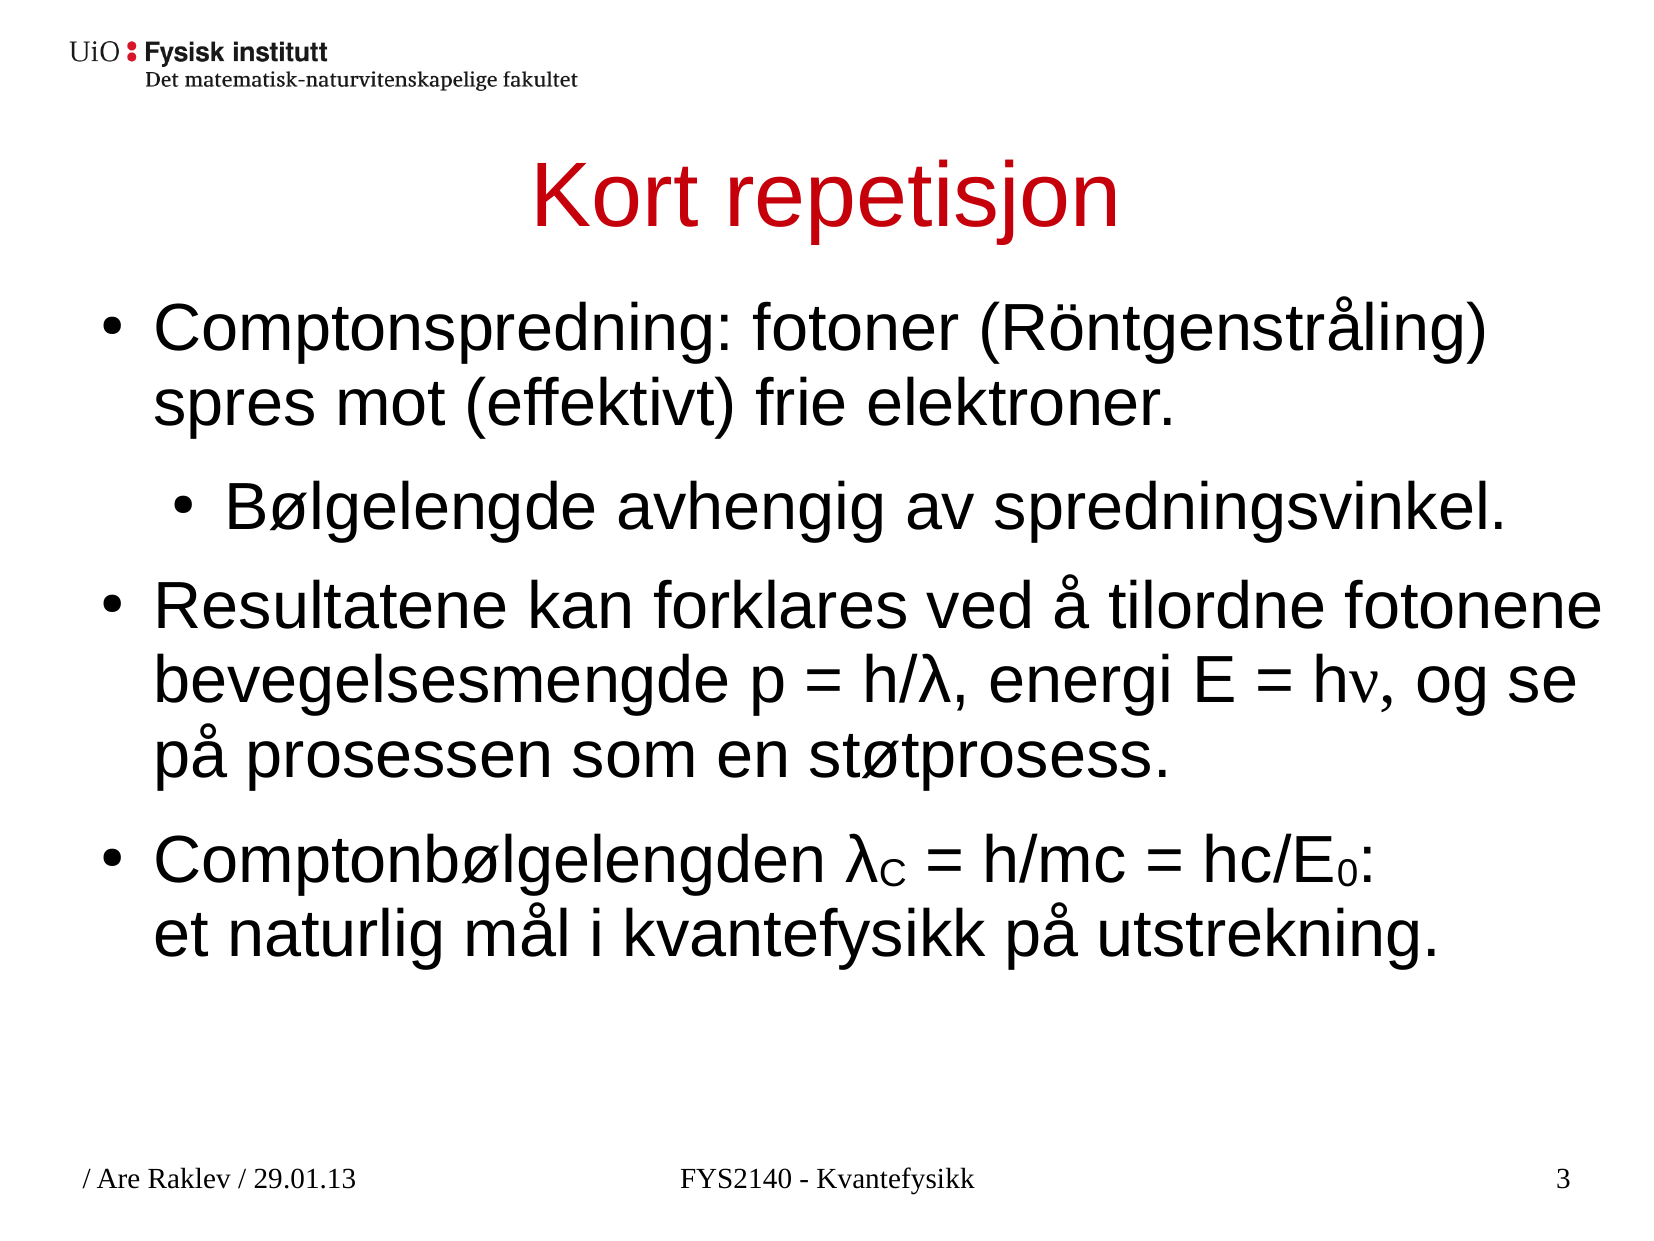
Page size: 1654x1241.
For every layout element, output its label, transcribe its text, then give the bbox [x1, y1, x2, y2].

list Comptonspredning: fotoner (Röntgenstråling) spres mot (effektivt) frie elektroner. Bølgelengde avhengig av spredningsvinkel. Resultatene kan forklares ved å tilordne fotonene bevegelsesmengde p = h/λ, energi E = hν, og se på prosessen som en støtprosess. Comptonbølgelengden λC = h/mc = hc/E0: et naturlig mål i kvantefysikk på utstrekning. [82, 290, 1613, 1094]
picture [68, 37, 581, 93]
title Kort repetisjon [82, 90, 1571, 290]
